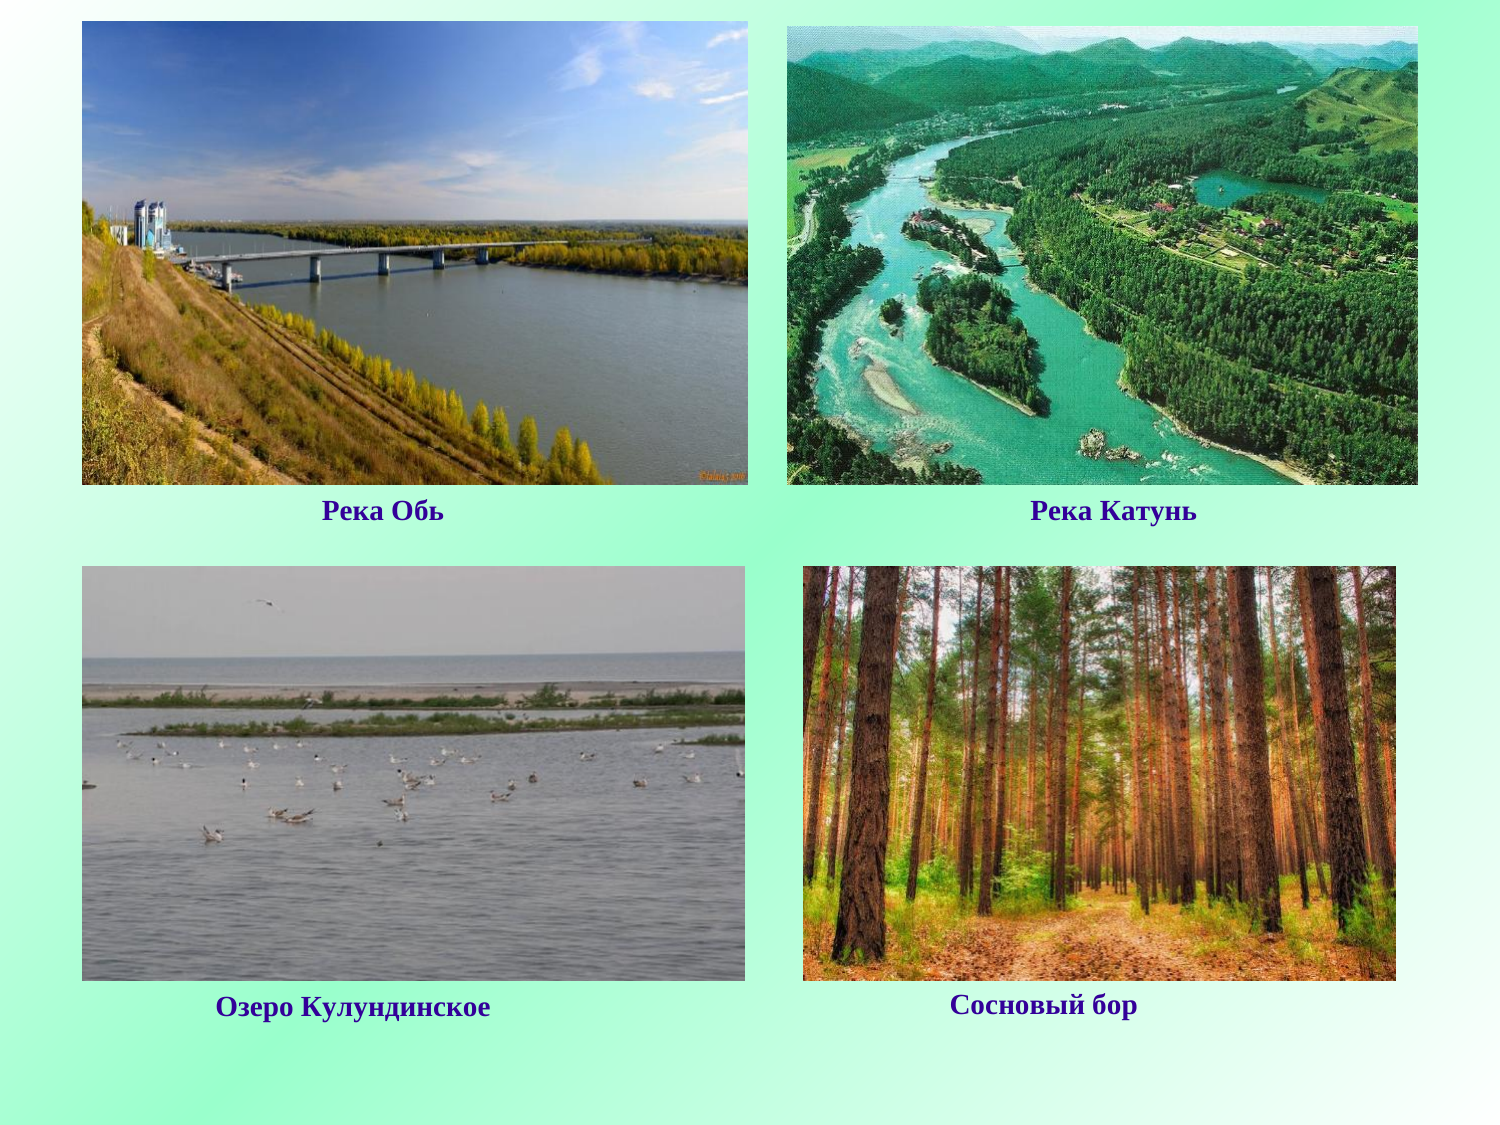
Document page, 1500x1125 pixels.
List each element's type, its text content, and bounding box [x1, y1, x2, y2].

picture [82, 566, 745, 981]
picture [803, 566, 1396, 981]
text_box Река Катунь [1015, 484, 1264, 556]
picture [787, 26, 1418, 485]
text_box Сосновый бор [862, 977, 1194, 1028]
text_box Река Обь [307, 485, 520, 535]
picture [82, 21, 748, 485]
text_box Озеро Кулундинское [200, 980, 626, 1028]
